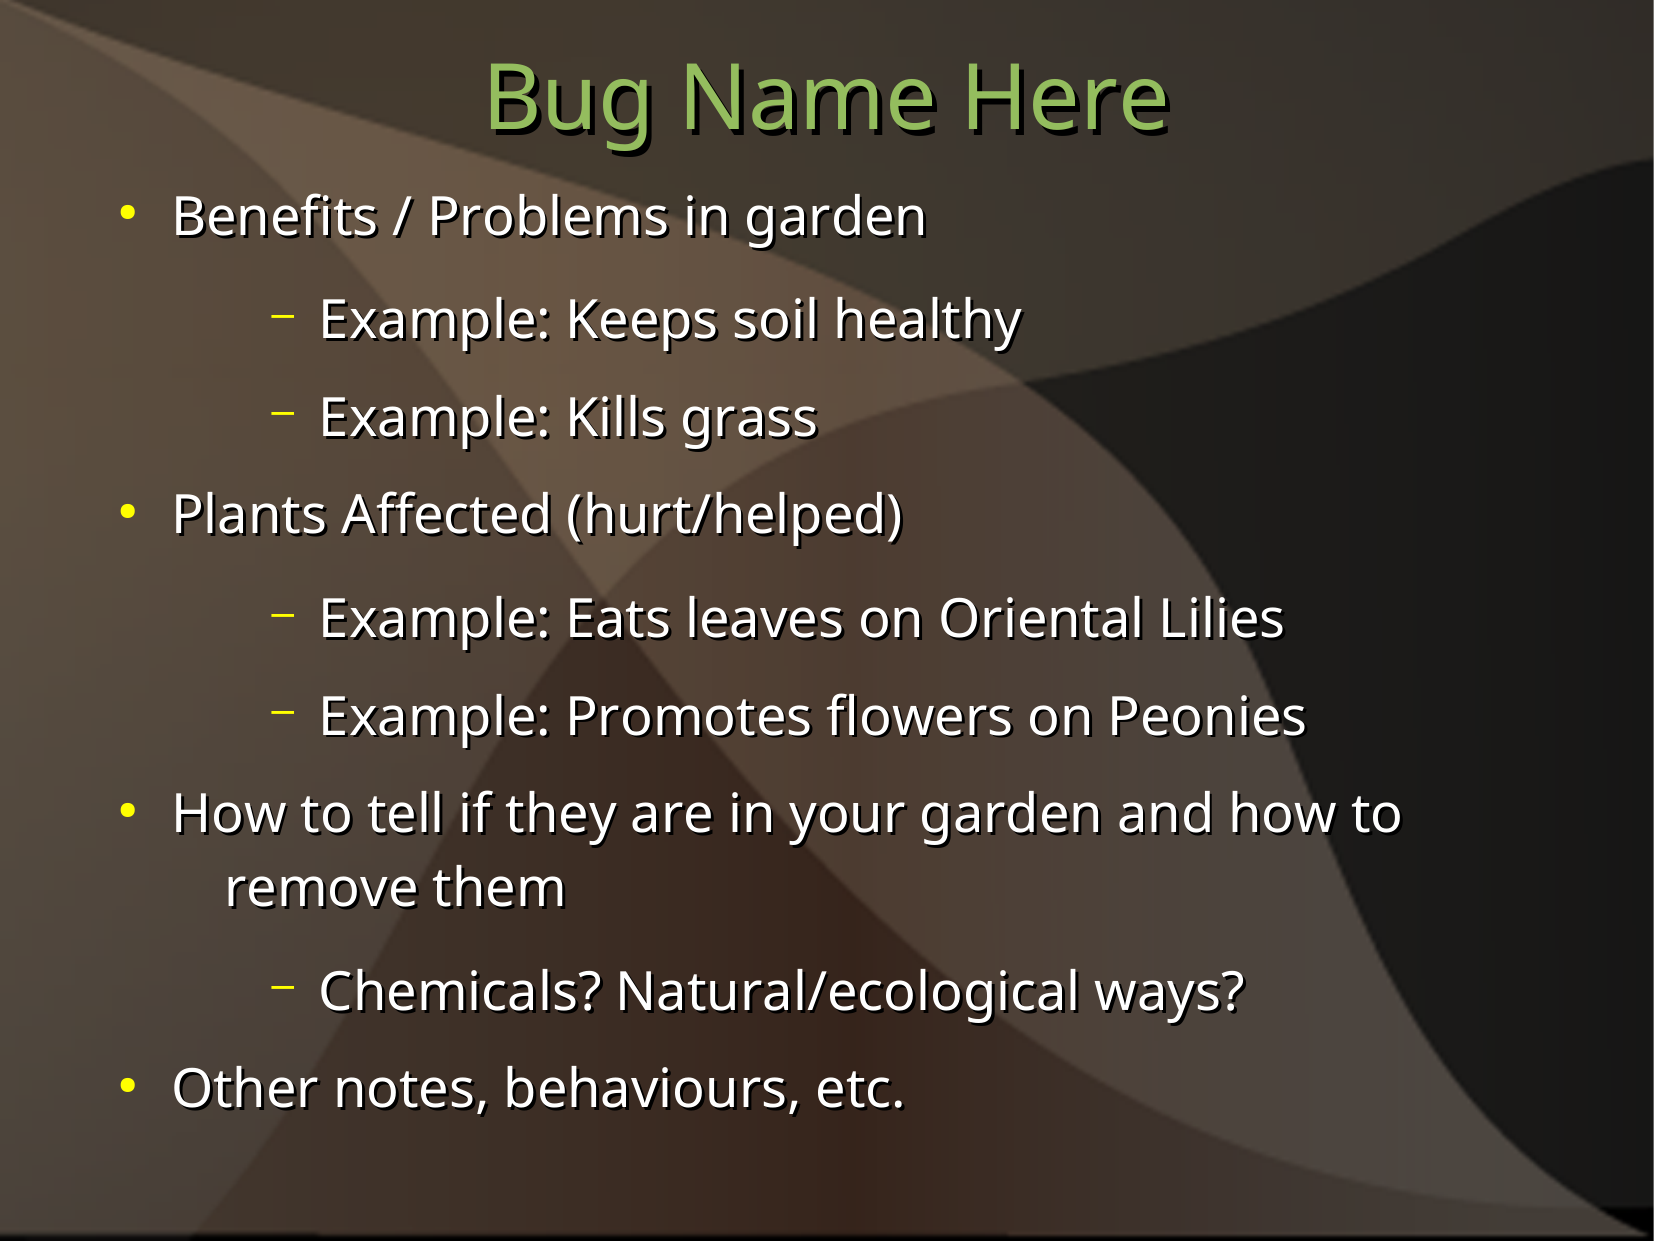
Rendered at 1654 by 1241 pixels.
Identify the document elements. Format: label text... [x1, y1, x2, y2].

title Bug Name Here [82, 34, 1571, 155]
picture [0, 0, 1654, 1241]
list Benefits / Problems in garden Example: Keeps soil healthy Example: Kills grass Plants Affected (hurt/helped) Example: Eats leaves on Oriental Lilies Example: Promotes flowers on Peonies How to tell if they are in your garden and how to remove them Chemicals? Natural/ecological ways? Other notes, behaviours, etc. [82, 177, 1571, 1205]
